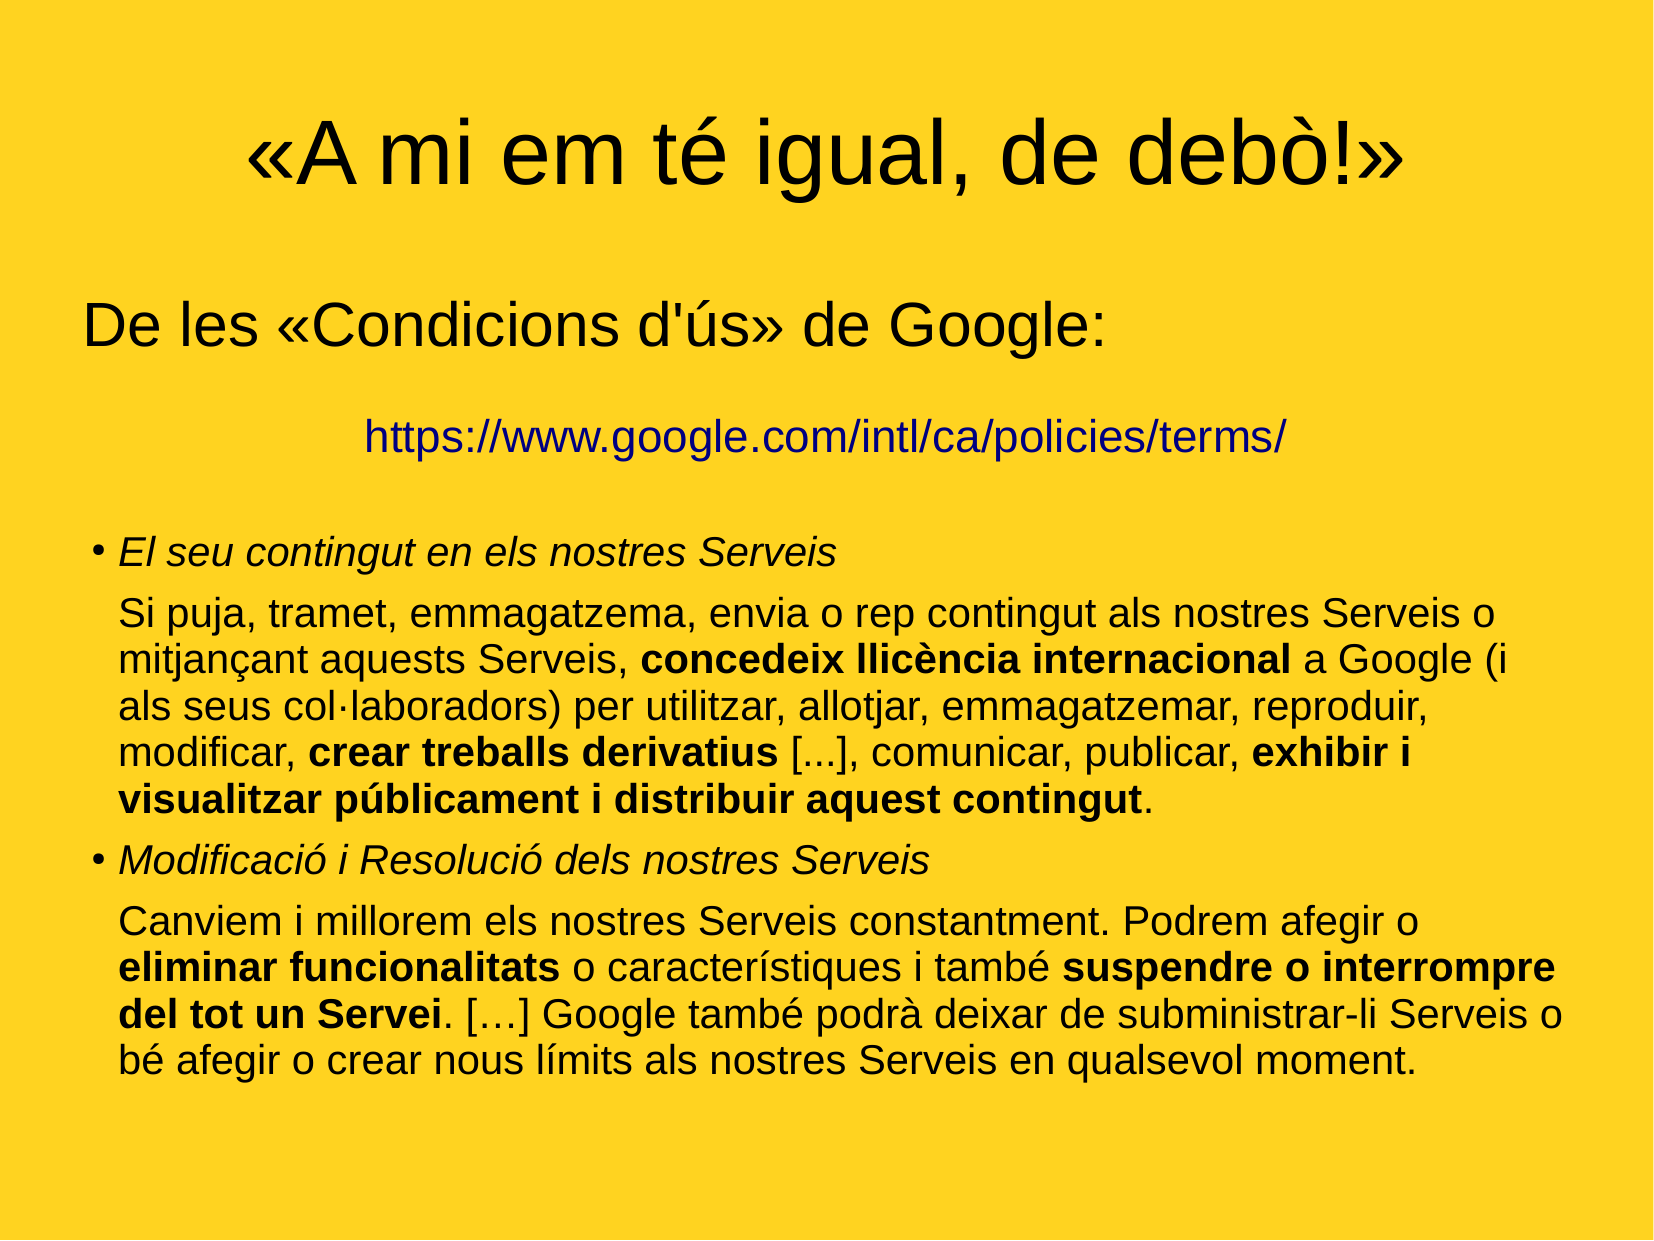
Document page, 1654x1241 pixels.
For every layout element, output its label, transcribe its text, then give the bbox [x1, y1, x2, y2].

list De les «Condicions d'ús» de Google: https://www.google.com/intl/ca/policies/terms/ El seu contingut en els nostres Serveis Si puja, tramet, emmagatzema, envia o rep contingut als nostres Serveis o mitjançant aquests Serveis, concedeix llicència internacional a Google (i als seus col·laboradors) per utilitzar, allotjar, emmagatzemar, reproduir, modificar, crear treballs derivatius [...], comunicar, publicar, exhibir i visualitzar públicament i distribuir aquest contingut. Modificació i Resolució dels nostres Serveis Canviem i millorem els nostres Serveis constantment. Podrem afegir o eliminar funcionalitats o característiques i també suspendre o interrompre del tot un Servei. […] Google també podrà deixar de subministrar-li Serveis o bé afegir o crear nous límits als nostres Serveis en qualsevol moment. [82, 290, 1571, 1134]
title «A mi em té igual, de debò!» [82, 49, 1571, 257]
